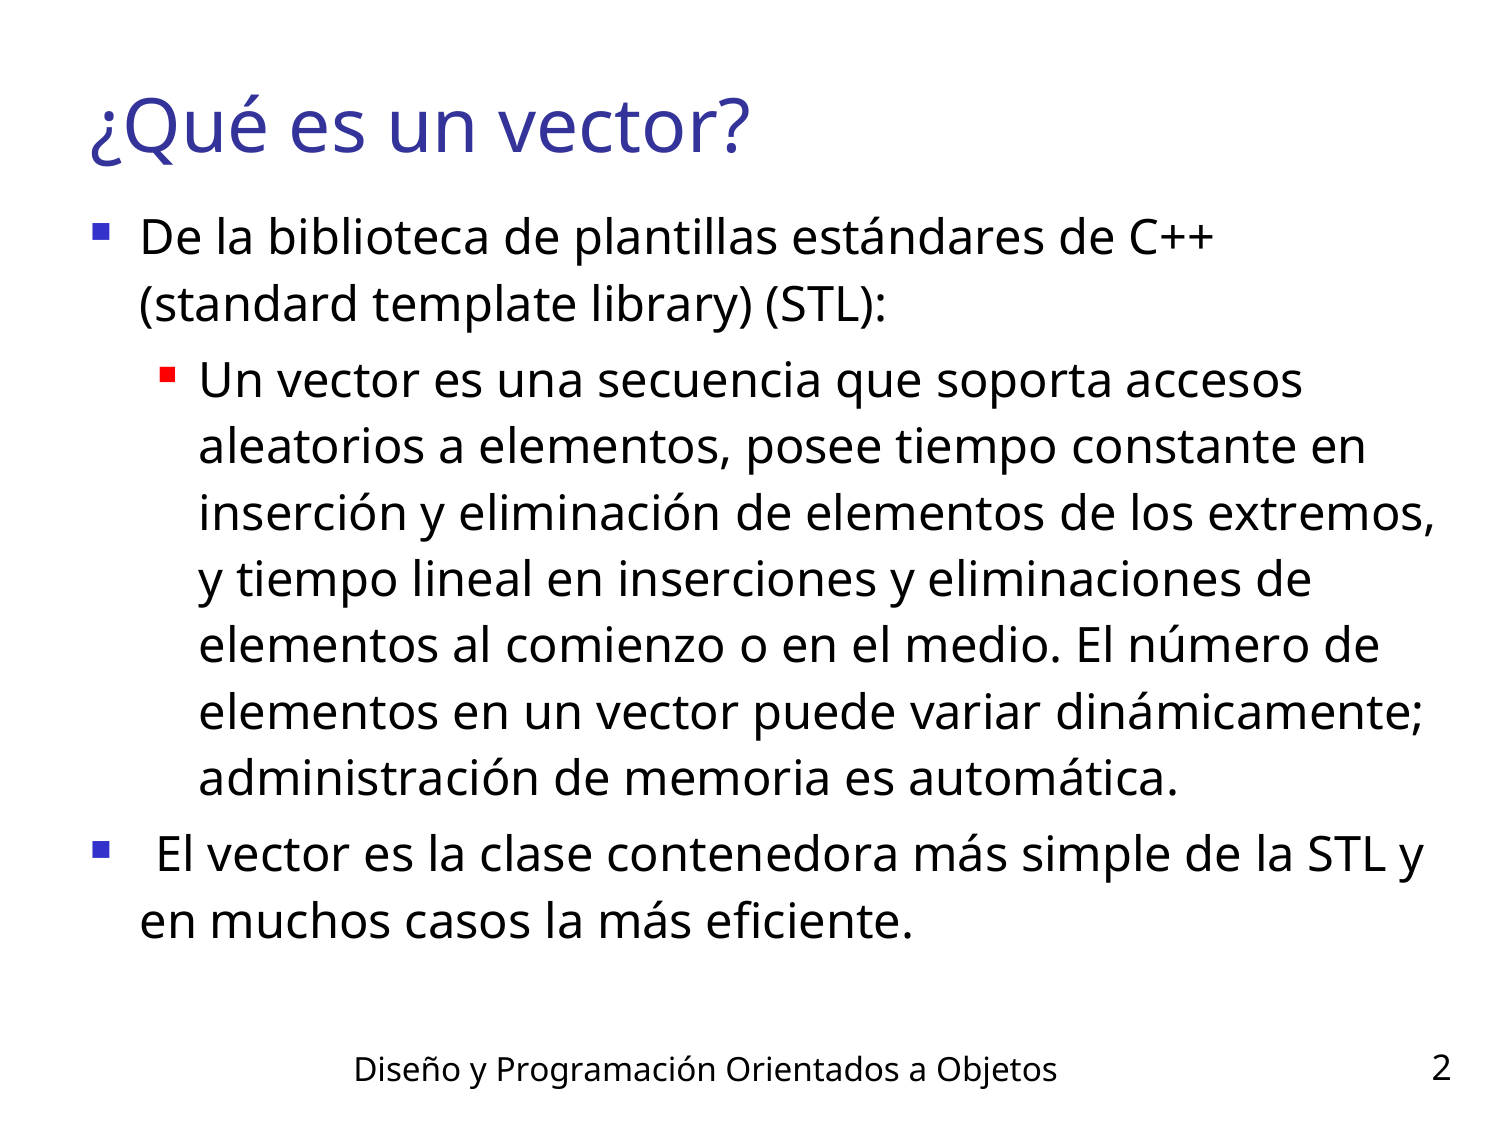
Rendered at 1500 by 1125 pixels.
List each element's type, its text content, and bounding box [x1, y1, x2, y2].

list De la biblioteca de plantillas estándares de C++ (standard template library) (STL): Un vector es una secuencia que soporta accesos aleatorios a elementos, posee tiempo constante en inserción y eliminación de elementos de los extremos, y tiempo lineal en inserciones y eliminaciones de elementos al comienzo o en el medio. El número de elementos en un vector puede variar dinámicamente; administración de memoria es automática. El vector es la clase contenedora más simple de la STL y en muchos casos la más eficiente. [75, 195, 1462, 1021]
title ¿Qué es un vector? [75, 4, 1466, 182]
